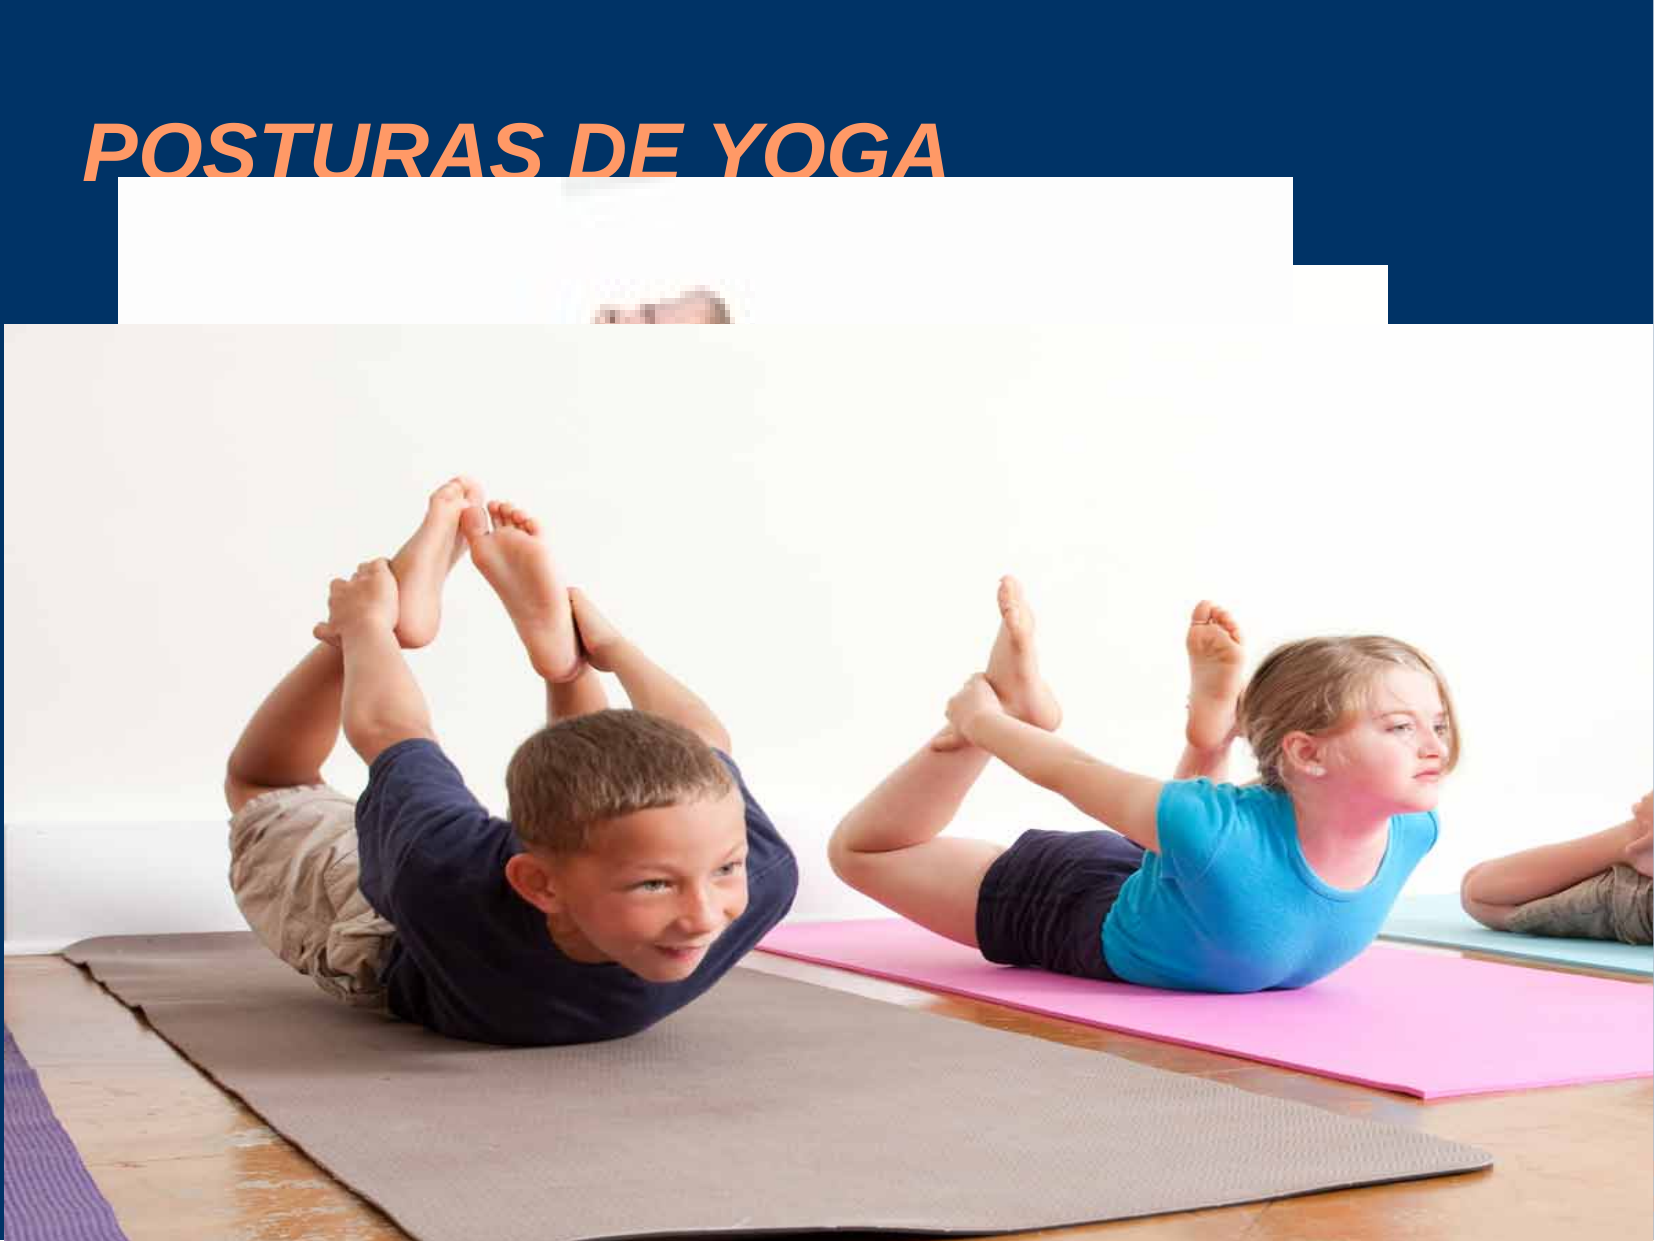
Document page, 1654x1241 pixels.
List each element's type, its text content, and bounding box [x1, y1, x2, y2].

title POSTURAS DE YOGA [82, 49, 1571, 257]
picture [4, 177, 1654, 1241]
